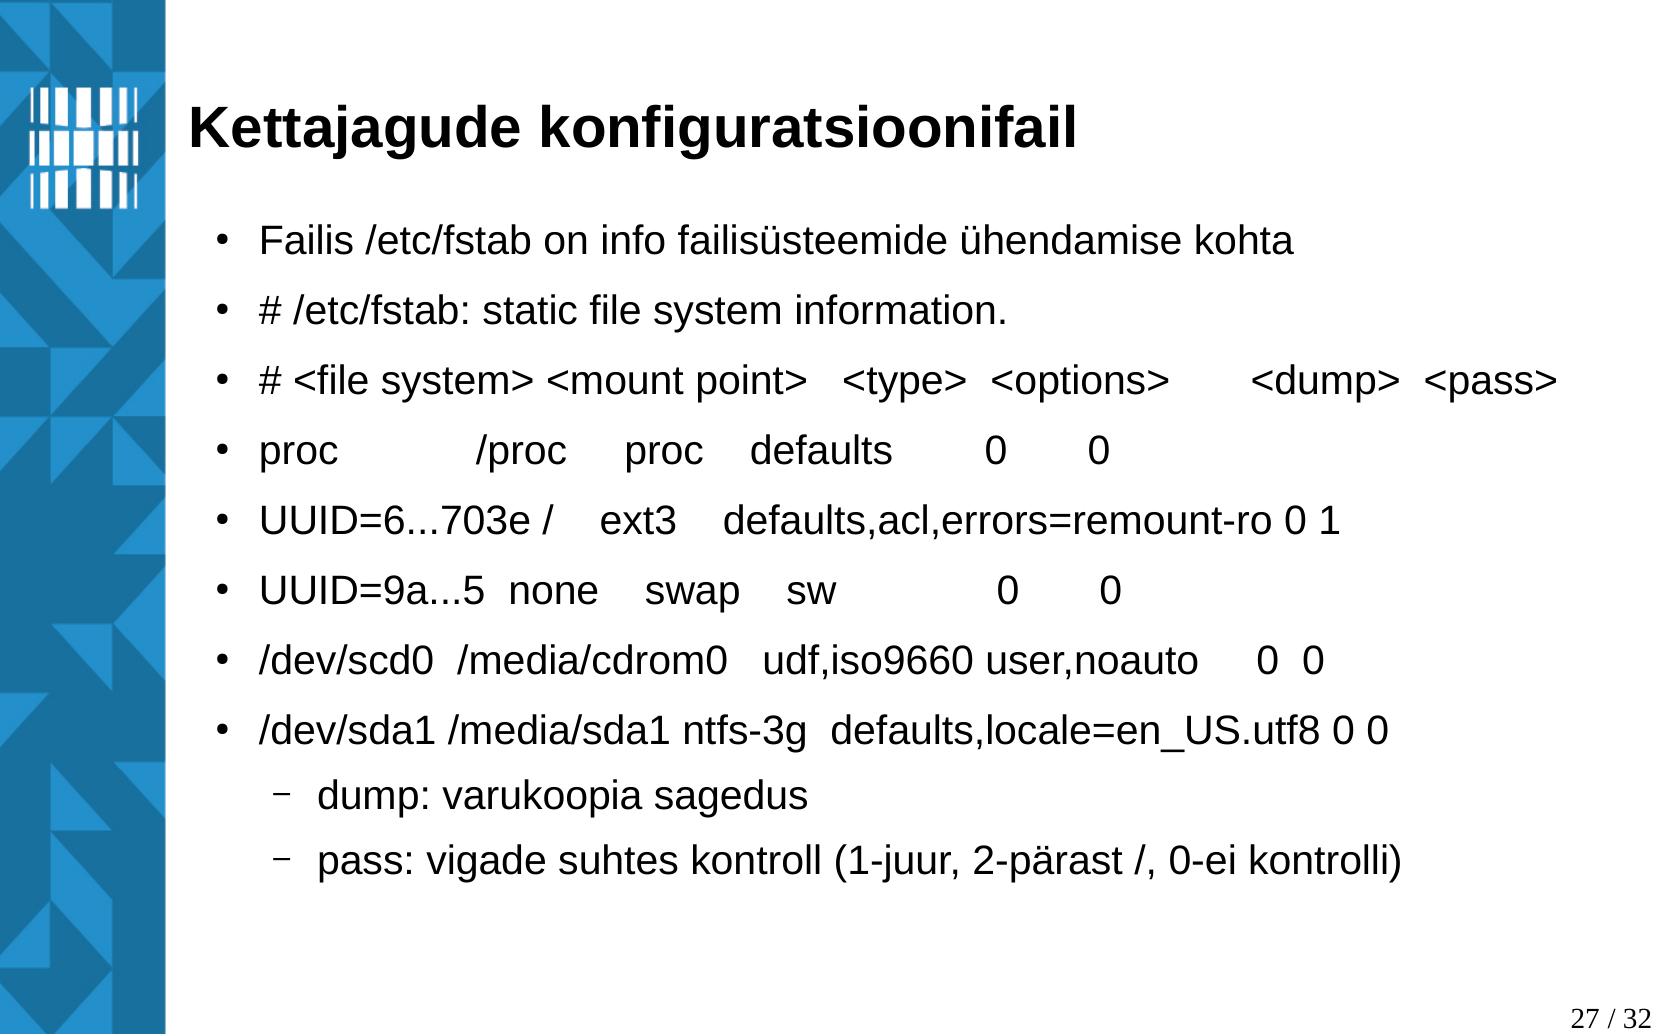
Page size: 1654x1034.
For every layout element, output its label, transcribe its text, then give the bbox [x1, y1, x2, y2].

title Kettajagude konfiguratsioonifail [188, 41, 1524, 214]
list Failis /etc/fstab on info failisüsteemide ühendamise kohta # /etc/fstab: static file system information. # <file system> <mount point> <type> <options> <dump> <pass> proc /proc proc defaults 0 0 UUID=6...703e / ext3 defaults,acl,errors=remount-ro 0 1 UUID=9a...5 none swap sw 0 0 /dev/scd0 /media/cdrom0 udf,iso9660 user,noauto 0 0 /dev/sda1 /media/sda1 ntfs-3g defaults,locale=en_US.utf8 0 0 dump: varukoopia sagedus pass: vigade suhtes kontroll (1-juur, 2-pärast /, 0-ei kontrolli) [200, 217, 1571, 910]
